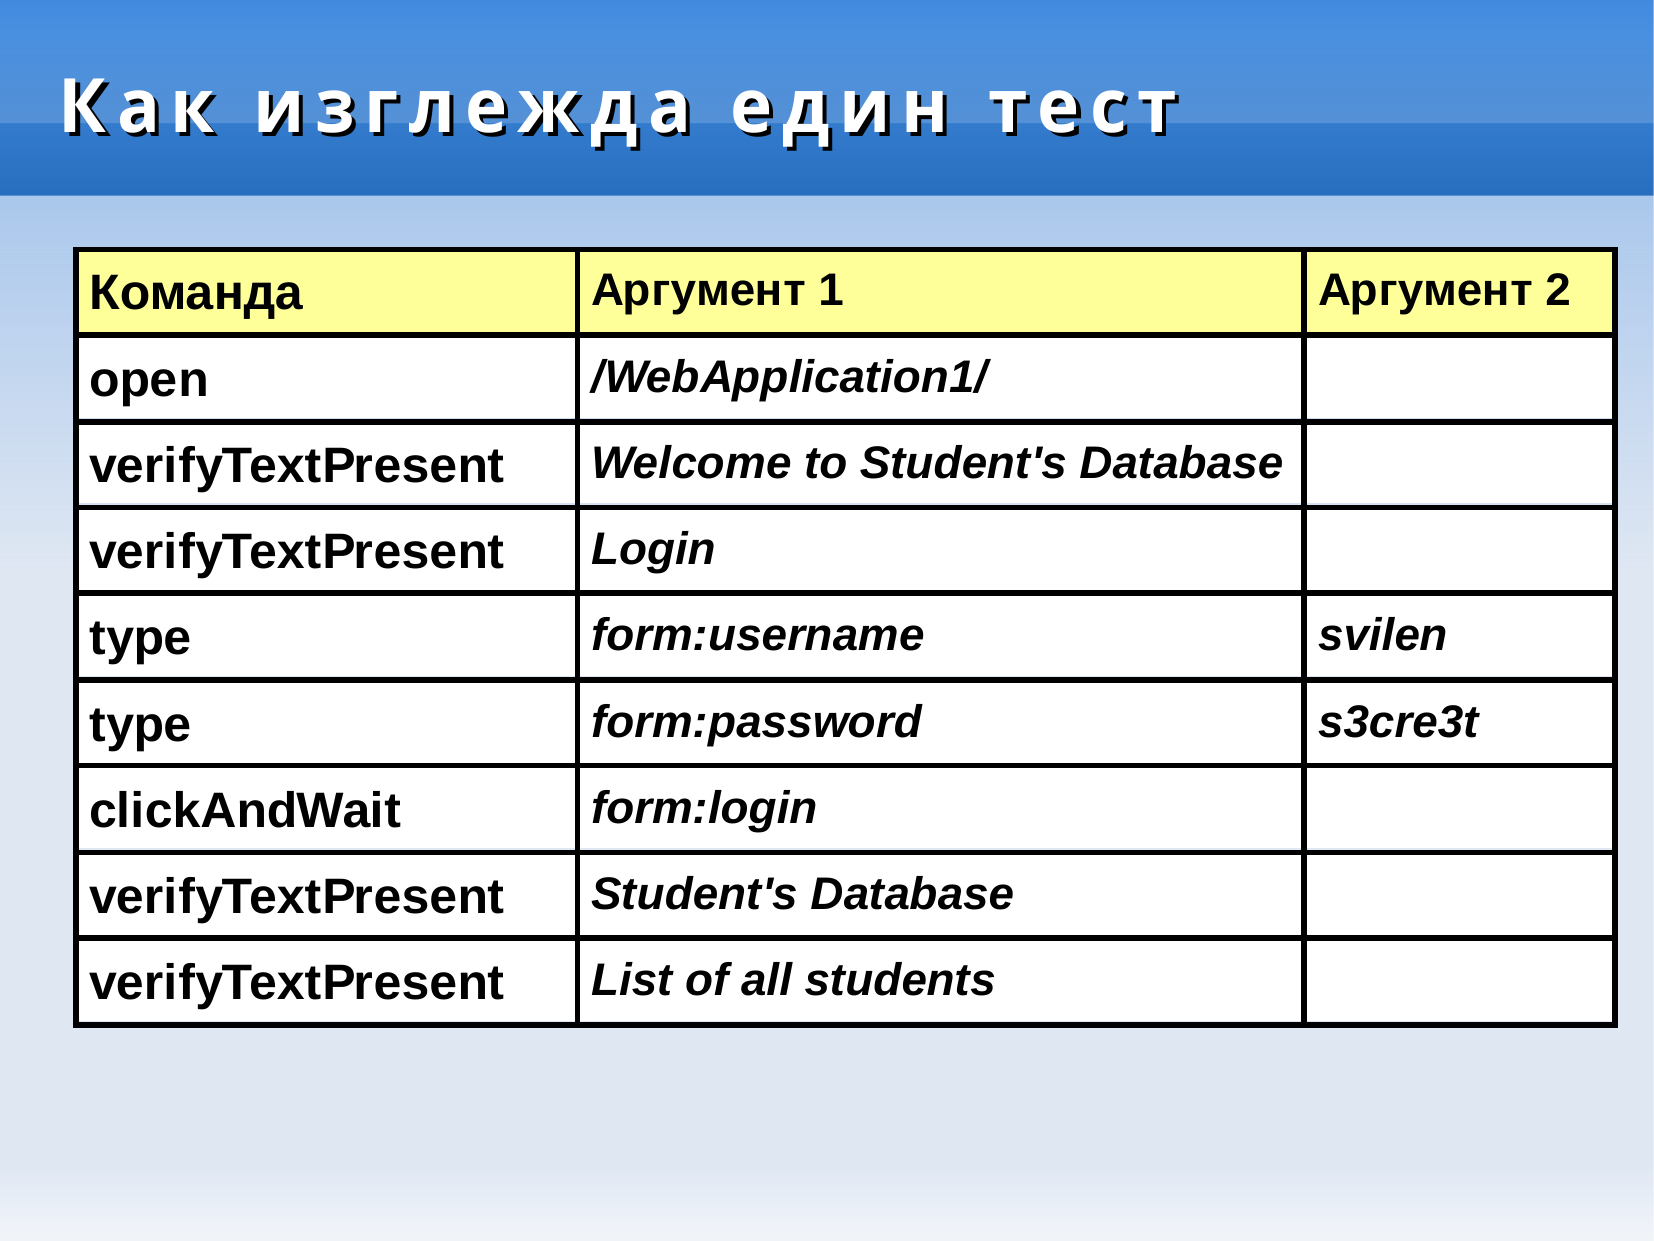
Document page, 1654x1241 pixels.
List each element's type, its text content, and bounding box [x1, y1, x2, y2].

picture [0, 0, 1654, 1241]
title Как изглежда един тест [59, 29, 1613, 178]
chart [43, 246, 1654, 1088]
